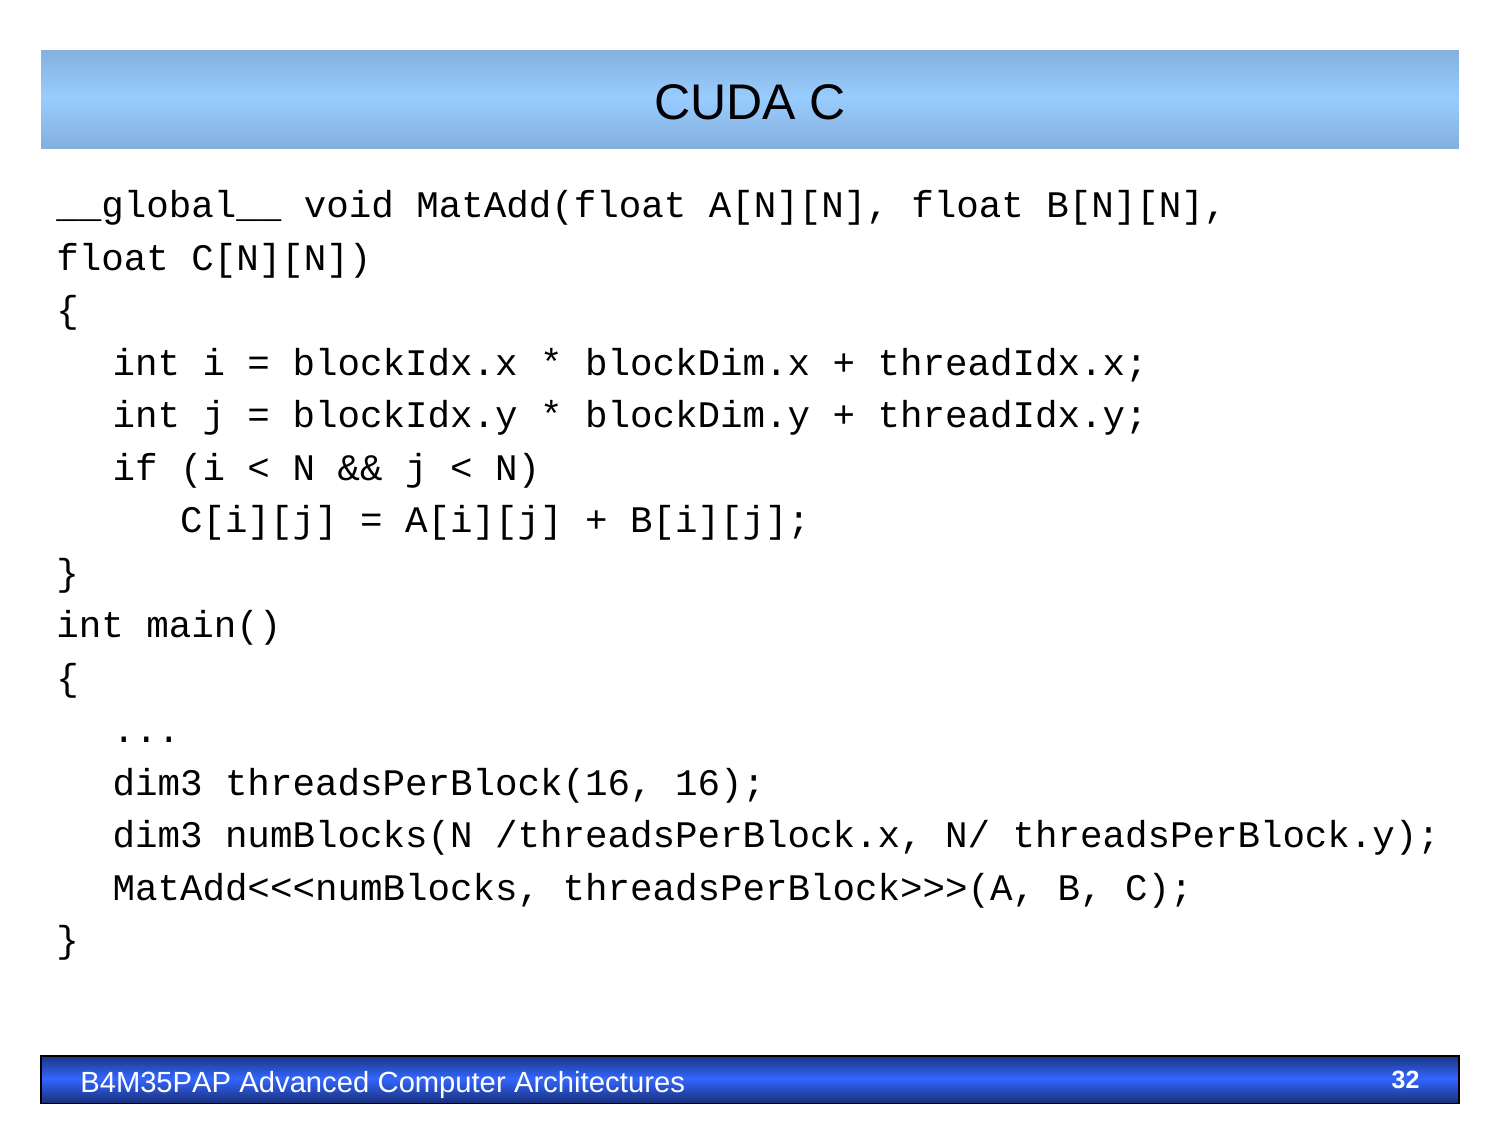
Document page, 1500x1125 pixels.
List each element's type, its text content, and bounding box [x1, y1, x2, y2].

list __global__ void MatAdd(float A[N][N], float B[N][N], float C[N][N]) { int i = blockIdx.x * blockDim.x + threadIdx.x; int j = blockIdx.y * blockDim.y + threadIdx.y; if (i < N && j < N) C[i][j] = A[i][j] + B[i][j]; } int main() { ... dim3 threadsPerBlock(16, 16); dim3 numBlocks(N /threadsPerBlock.x, N/ threadsPerBlock.y); MatAdd<<<numBlocks, threadsPerBlock>>>(A, B, C); } [41, 172, 1459, 1000]
title CUDA C [41, 50, 1459, 149]
